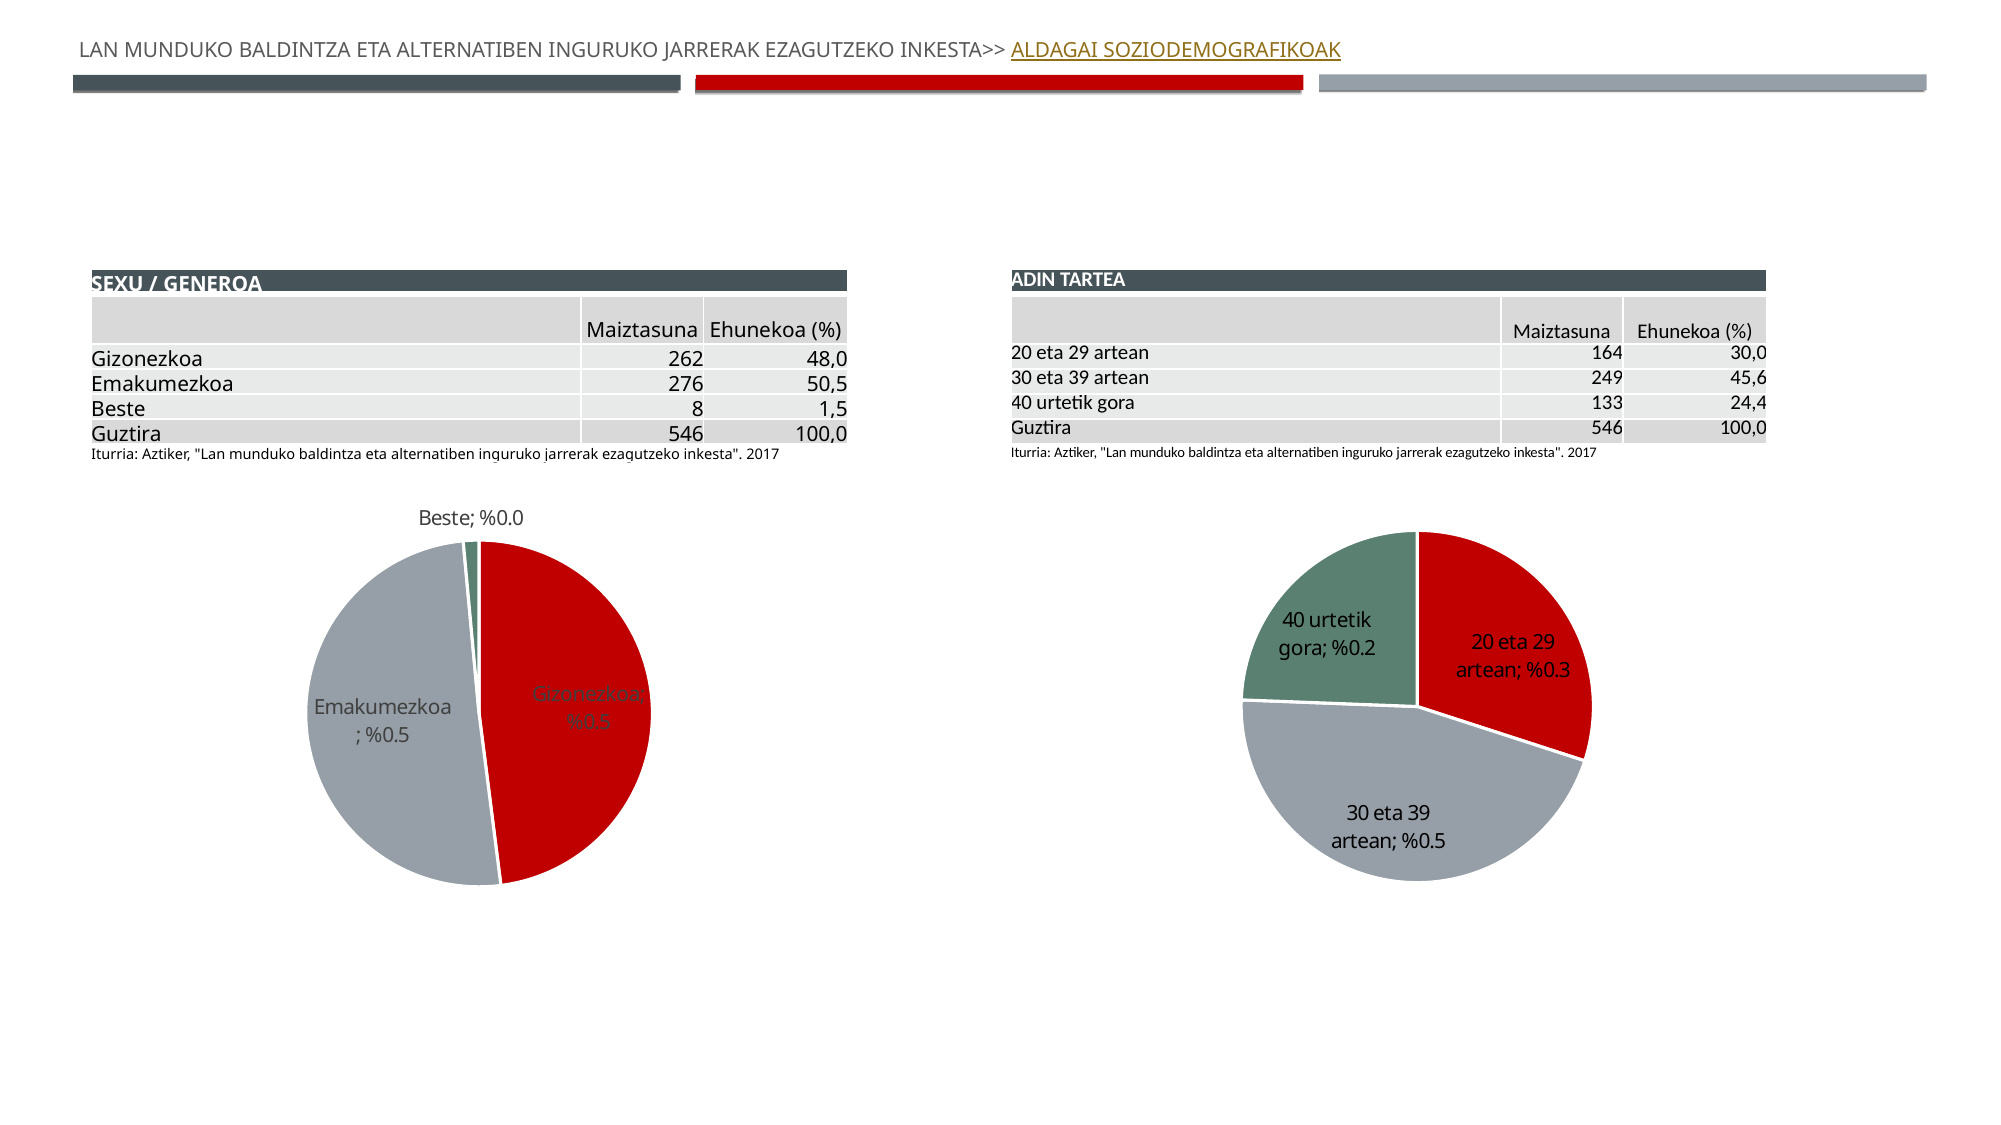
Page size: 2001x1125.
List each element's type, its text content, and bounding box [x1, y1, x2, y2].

table_cell 100,0 [1624, 420, 1766, 443]
table_cell 249 [1502, 370, 1622, 393]
table_cell 24,4 [1624, 395, 1766, 418]
table_cell 20 eta 29 artean [1012, 345, 1500, 368]
table_cell 30 eta 39 artean [1012, 370, 1500, 393]
table_cell Maiztasuna [582, 297, 703, 343]
table_header SEXU / GENEROA [92, 270, 847, 291]
table_cell 276 [582, 370, 703, 393]
table_cell 164 [1502, 345, 1622, 368]
table_cell 262 [582, 345, 703, 368]
table_cell 8 [582, 395, 703, 418]
table_cell Maiztasuna [1502, 297, 1622, 343]
table_cell Beste [92, 395, 580, 418]
table_cell 48,0 [704, 345, 847, 368]
chart [11, 499, 928, 948]
table_cell 546 [1502, 420, 1622, 443]
table_cell Emakumezkoa [92, 370, 580, 393]
table_cell 50,5 [704, 370, 847, 393]
table_cell 40 urtetik gora [1012, 395, 1500, 418]
table_cell [1012, 297, 1500, 343]
table_cell 133 [1502, 395, 1622, 418]
table_cell Ehunekoa (%) [1624, 297, 1766, 343]
table_cell 100,0 [704, 420, 847, 443]
text_box LAN MUNDUKO BALDINTZA ETA ALTERNATIBEN INGURUKO JARRERAK EZAGUTZEKO INKESTA>> ALDAGAI SOZIODEMOGRAFIKOAK [64, 29, 1926, 69]
table_cell 30,0 [1624, 345, 1766, 368]
table_cell Ehunekoa (%) [704, 297, 847, 343]
table_cell Iturria: Aztiker, "Lan munduko baldintza eta alternatiben inguruko jarrerak ezagutzeko inkesta". 2017 [92, 445, 847, 461]
table_cell [92, 297, 580, 343]
chart [964, 499, 1860, 948]
table_header ADIN TARTEA [1012, 270, 1766, 291]
table_cell 45,6 [1624, 370, 1766, 393]
table_cell Guztira [1012, 420, 1500, 443]
table_cell Guztira [92, 420, 580, 443]
table_cell 1,5 [704, 395, 847, 418]
table_cell Gizonezkoa [92, 345, 580, 368]
table_cell Iturria: Aztiker, "Lan munduko baldintza eta alternatiben inguruko jarrerak ezagutzeko inkesta". 2017 [1012, 445, 1766, 461]
table_cell 546 [582, 420, 703, 443]
